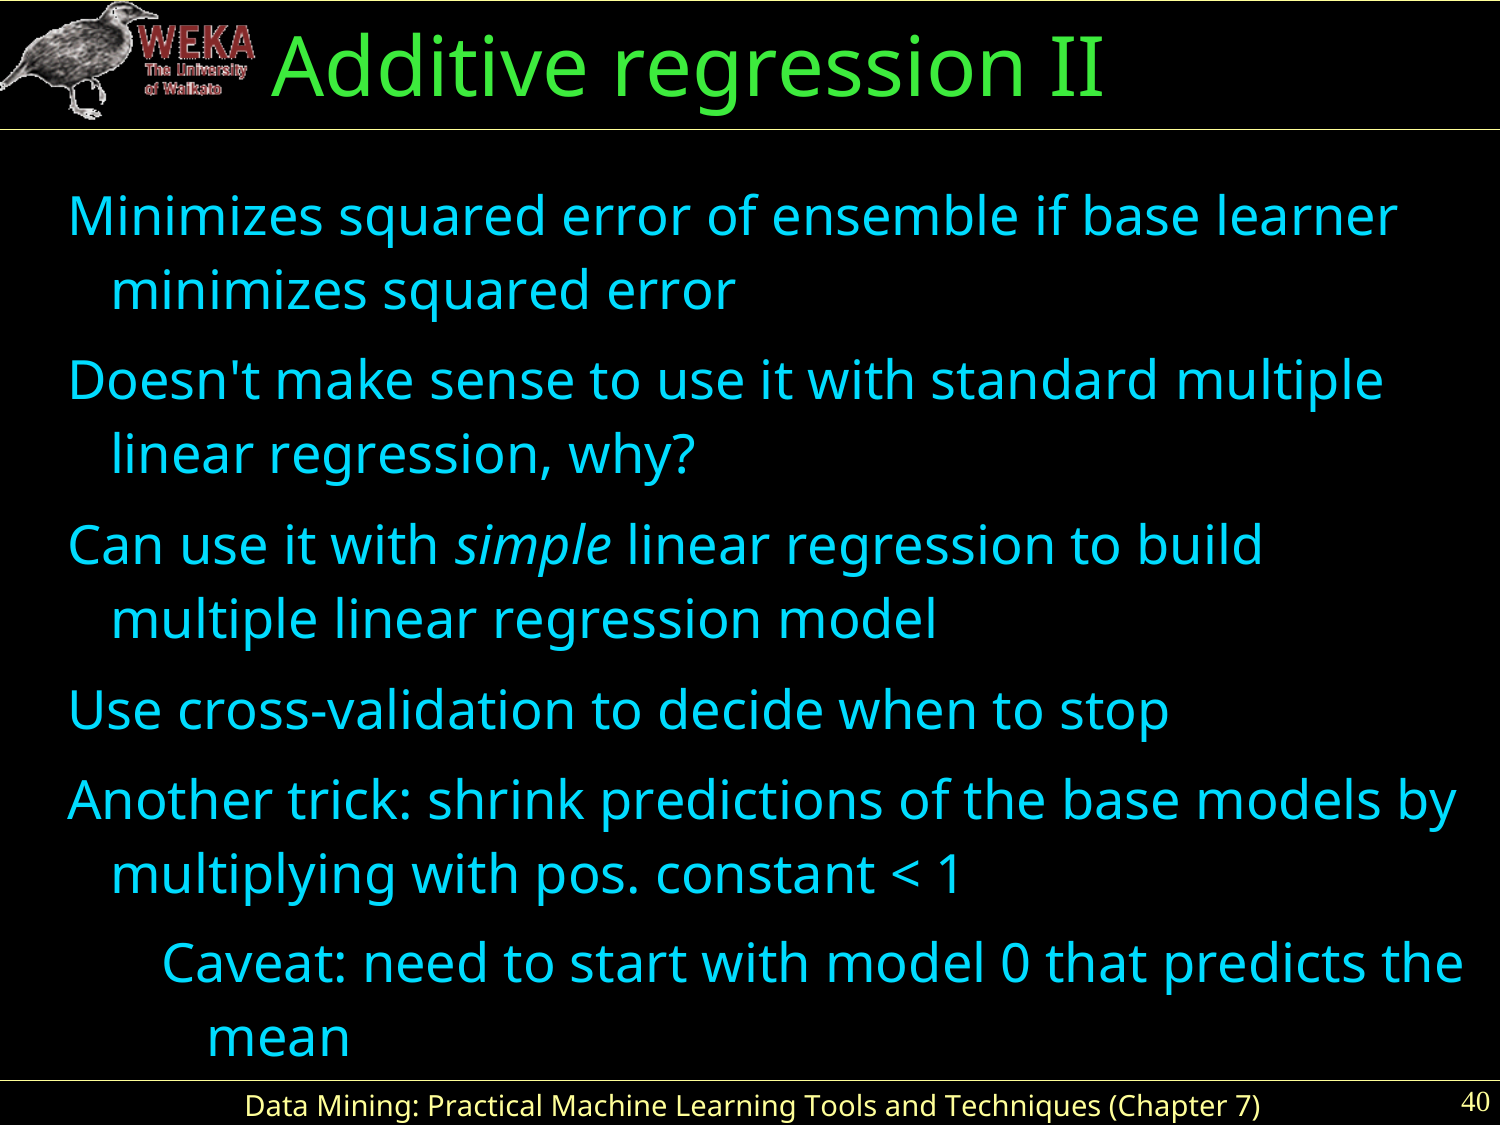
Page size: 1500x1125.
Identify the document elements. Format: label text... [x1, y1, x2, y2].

picture [0, 1, 266, 129]
title Additive regression II [295, 0, 1486, 159]
list Minimizes squared error of ensemble if base learner minimizes squared error Doesn't make sense to use it with standard multiple linear regression, why? Can use it with simple linear regression to build multiple linear regression model Use cross-validation to decide when to stop Another trick: shrink predictions of the base models by multiplying with pos. constant < 1 Caveat: need to start with model 0 that predicts the mean [67, 177, 1477, 1093]
